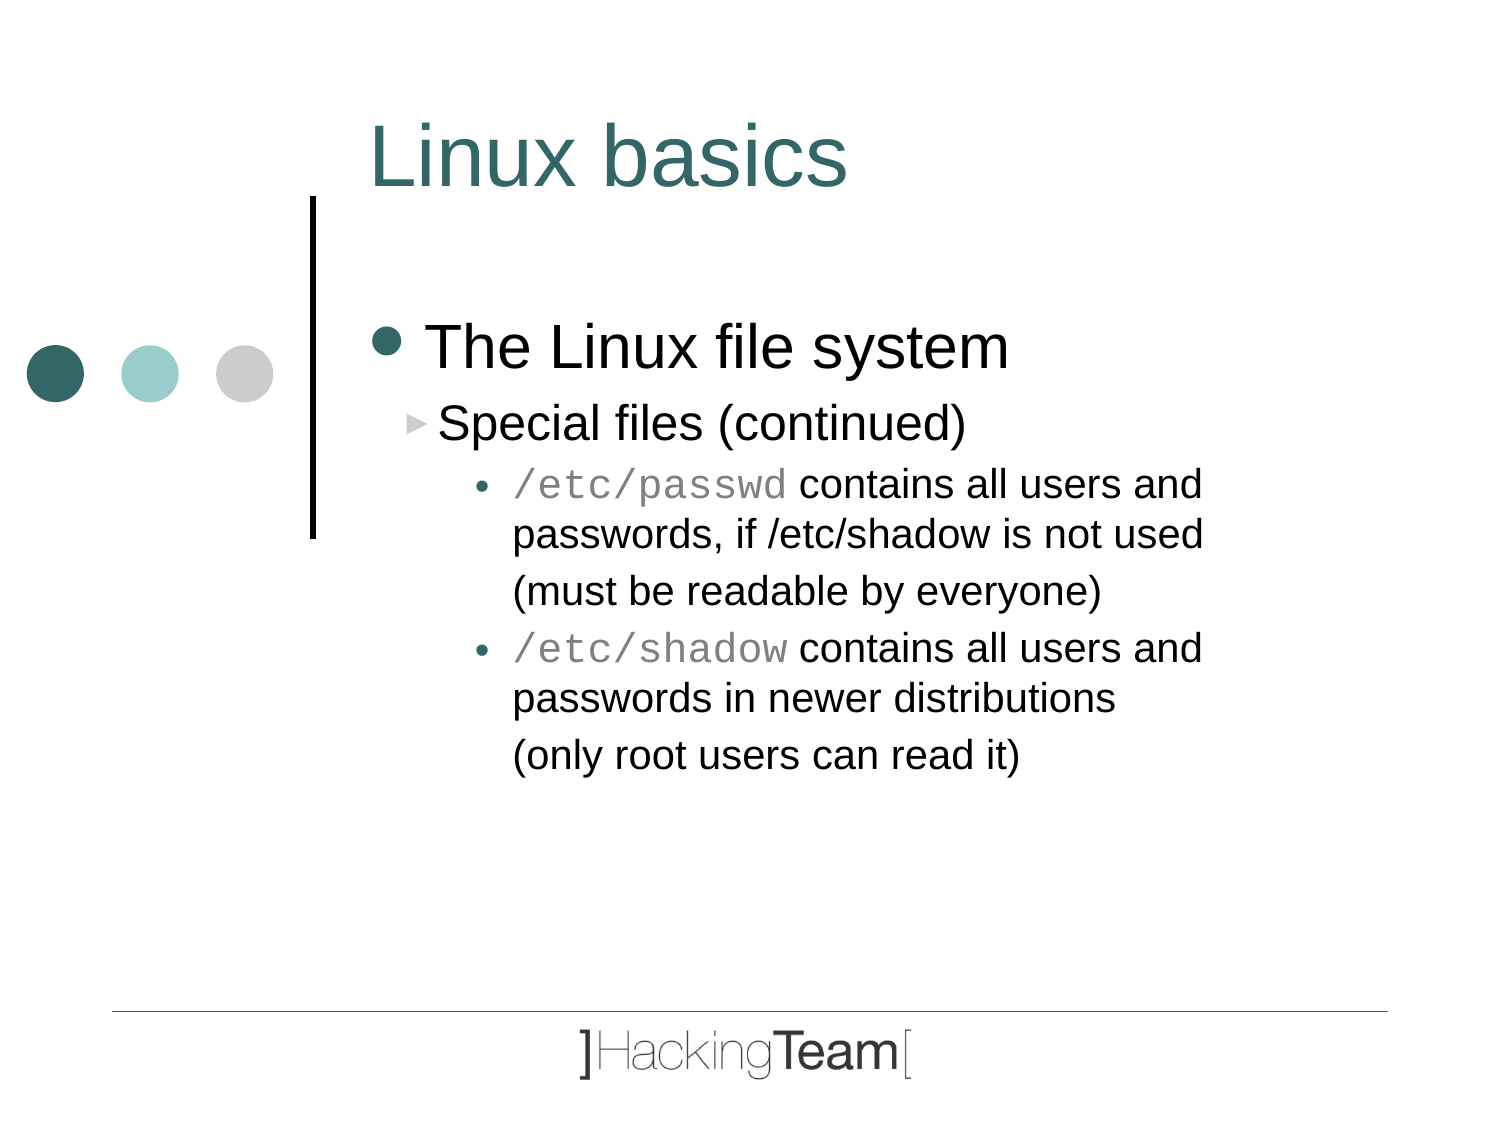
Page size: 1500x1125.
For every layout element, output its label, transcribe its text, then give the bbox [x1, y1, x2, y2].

title Linux basics [249, 38, 1401, 275]
list The Linux file system Special files (continued) /etc/passwd contains all users and passwords, if /etc/shadow is not used (must be readable by everyone) /etc/shadow contains all users and passwords in newer distributions (only root users can read it) [249, 312, 1401, 1041]
picture [574, 1041, 916, 1084]
